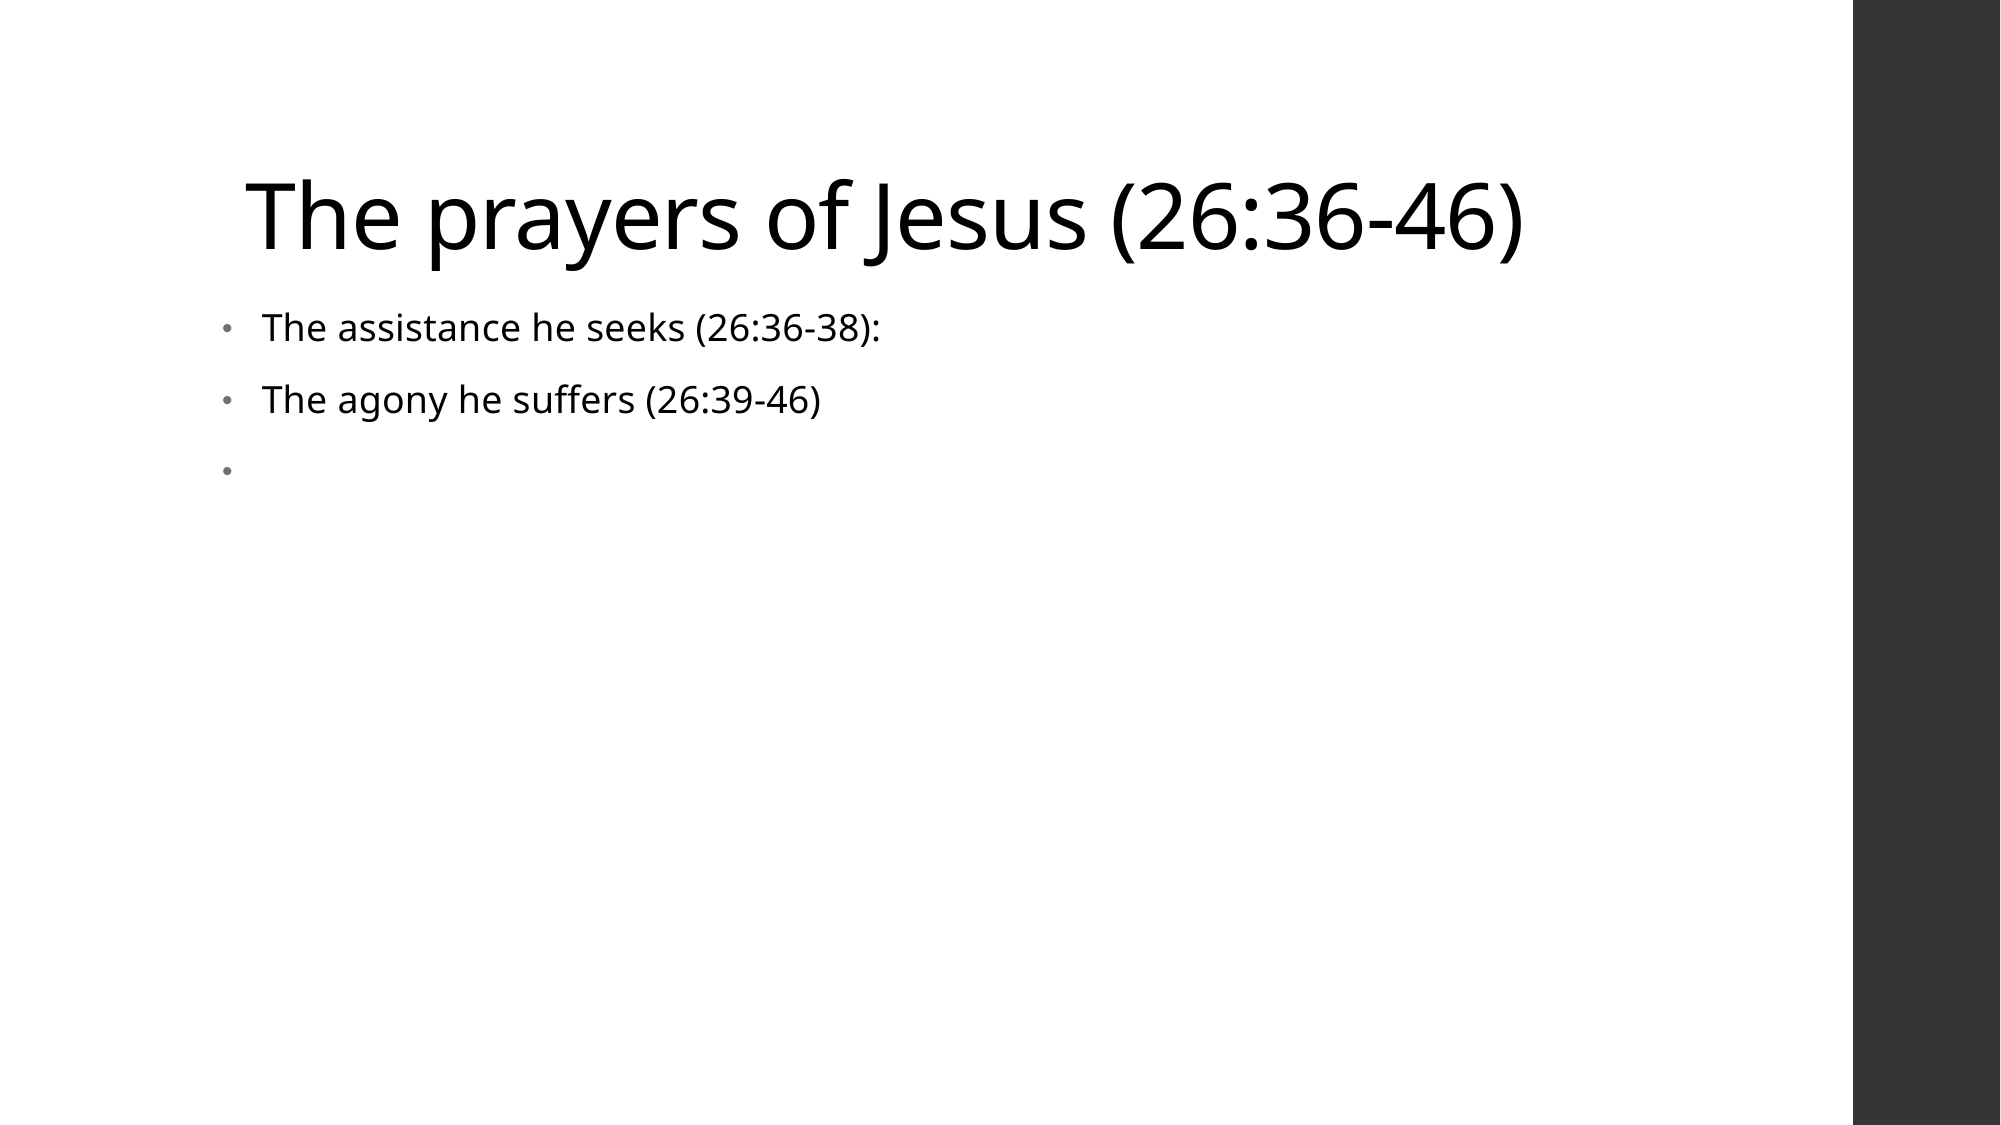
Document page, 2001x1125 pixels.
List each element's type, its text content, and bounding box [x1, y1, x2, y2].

title The prayers of Jesus (26:36-46) [206, 60, 1797, 278]
list The assistance he seeks (26:36-38): The agony he suffers (26:39-46) [206, 299, 1617, 1014]
